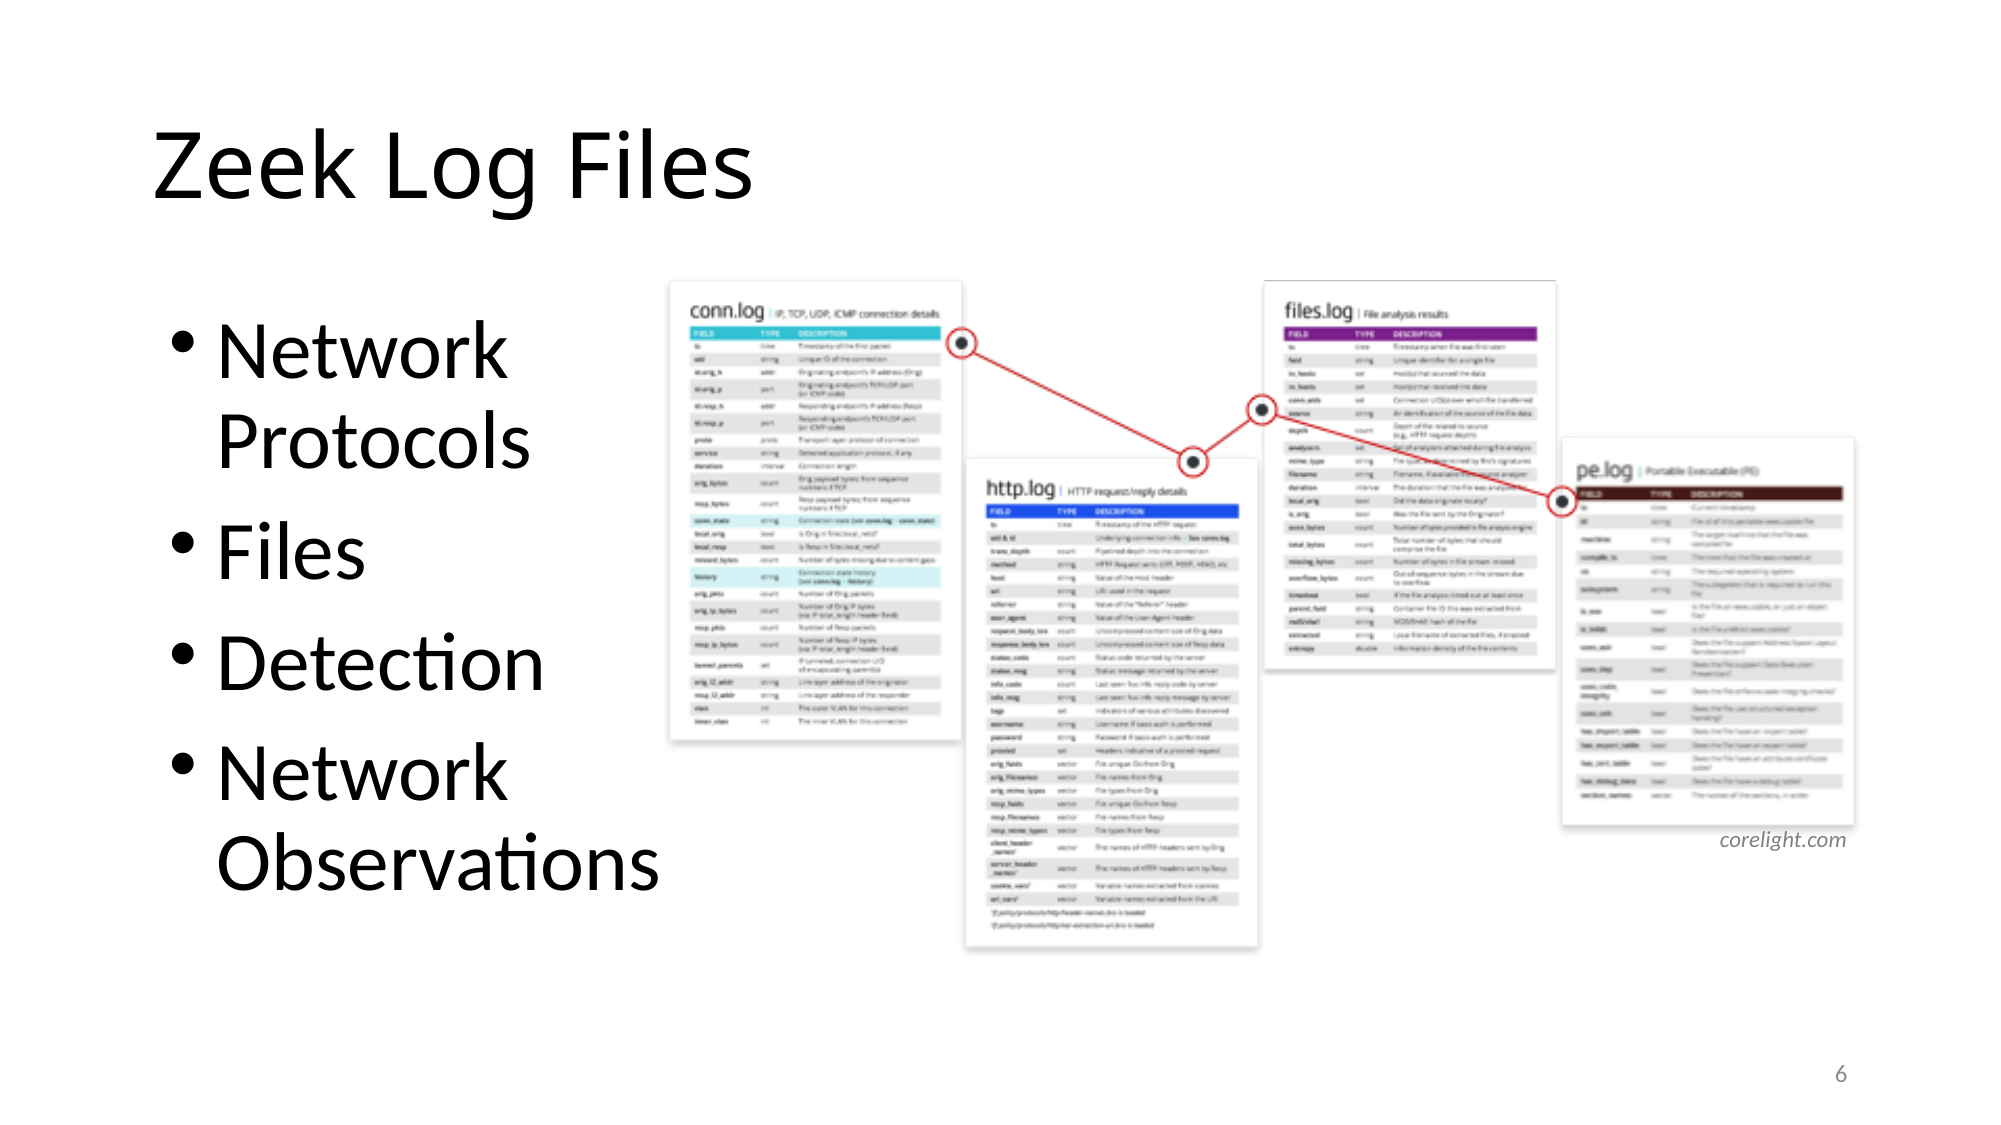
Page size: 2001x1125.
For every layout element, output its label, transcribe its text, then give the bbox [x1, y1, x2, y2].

slide_number <number> [1412, 1042, 1863, 1103]
picture [662, 277, 1863, 961]
text_box corelight.com [1704, 817, 1862, 860]
title Zeek Log Files [137, 59, 1863, 278]
list Network Protocols Files Detection Network Observations [137, 299, 1863, 1014]
